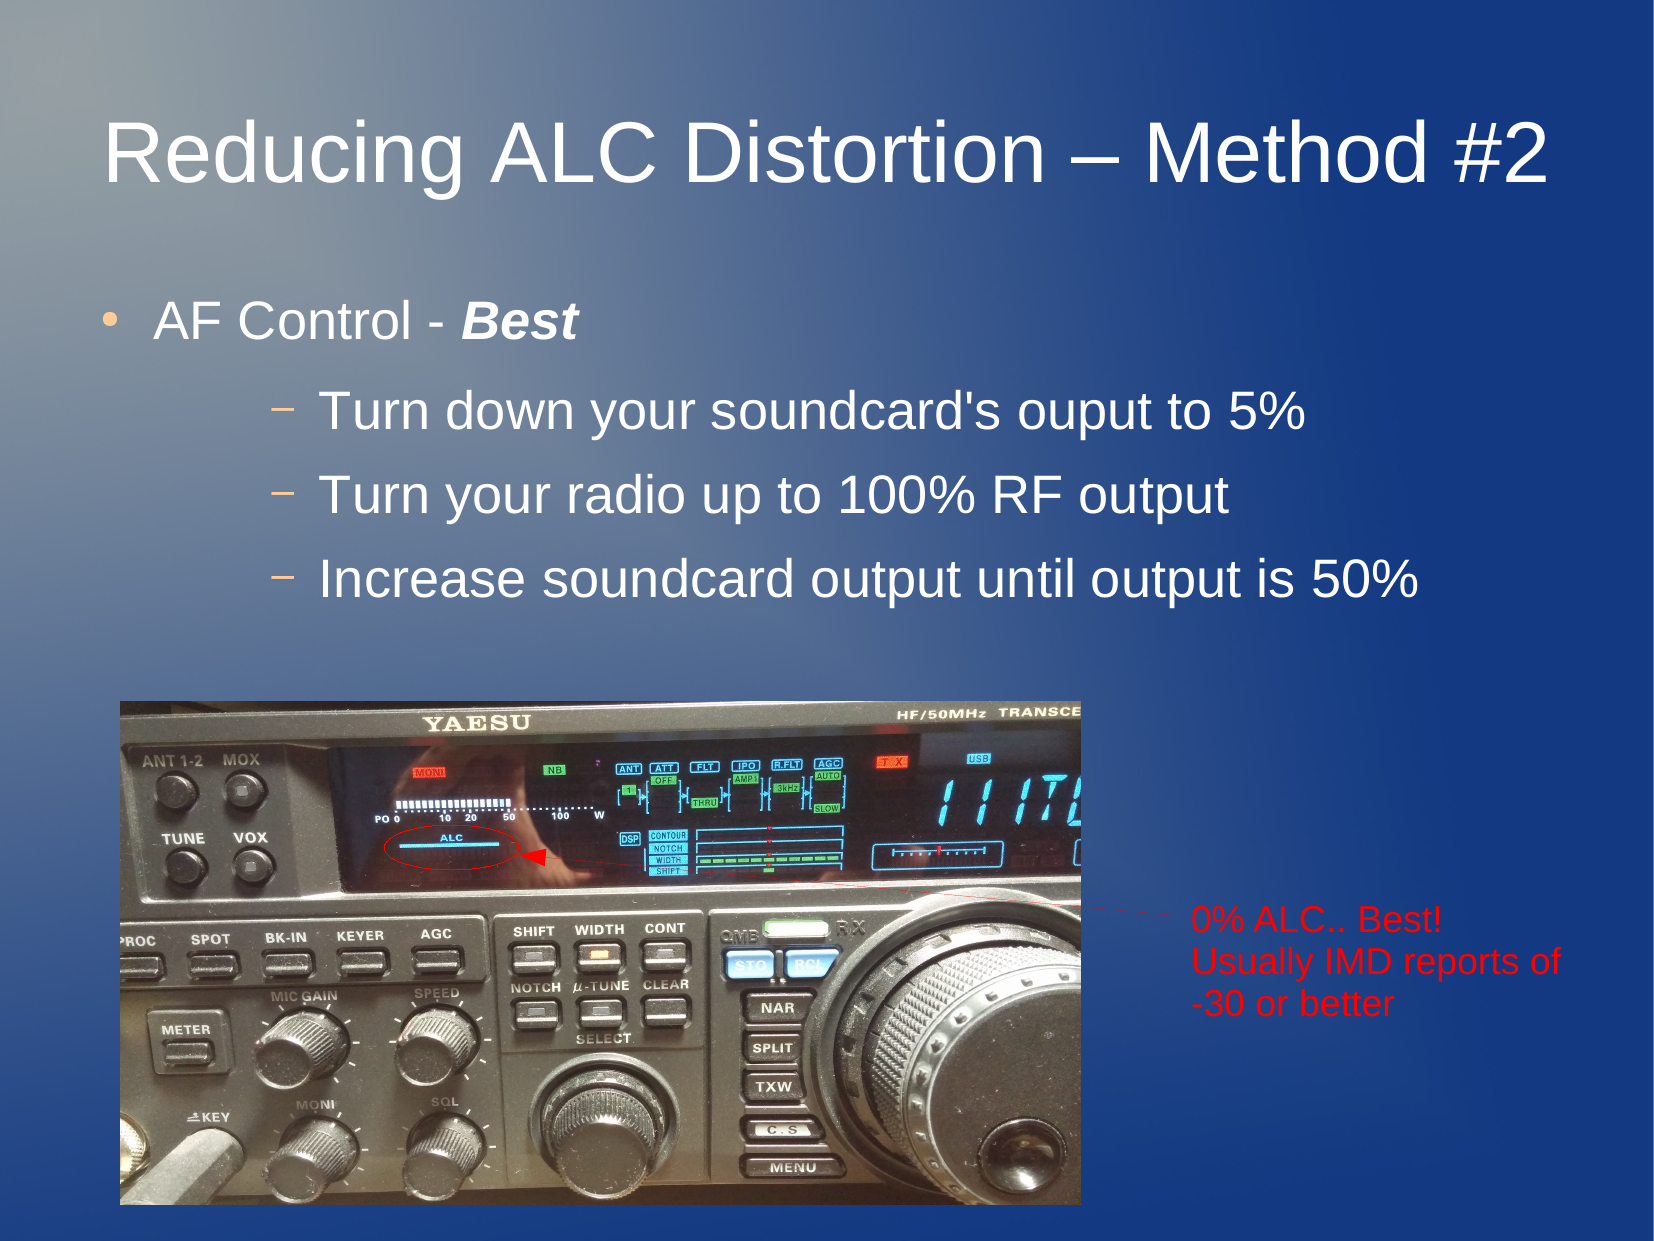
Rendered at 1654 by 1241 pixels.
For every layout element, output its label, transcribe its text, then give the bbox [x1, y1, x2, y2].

list AF Control - Best Turn down your soundcard's ouput to 5% Turn your radio up to 100% RF output Increase soundcard output until output is 50% [82, 290, 1571, 1094]
text_box 0% ALC.. Best! Usually IMD reports of -30 or better [1176, 891, 1587, 1033]
title Reducing ALC Distortion – Method #2 [82, 56, 1571, 250]
text_box [384, 825, 520, 871]
picture [0, 0, 1654, 1241]
